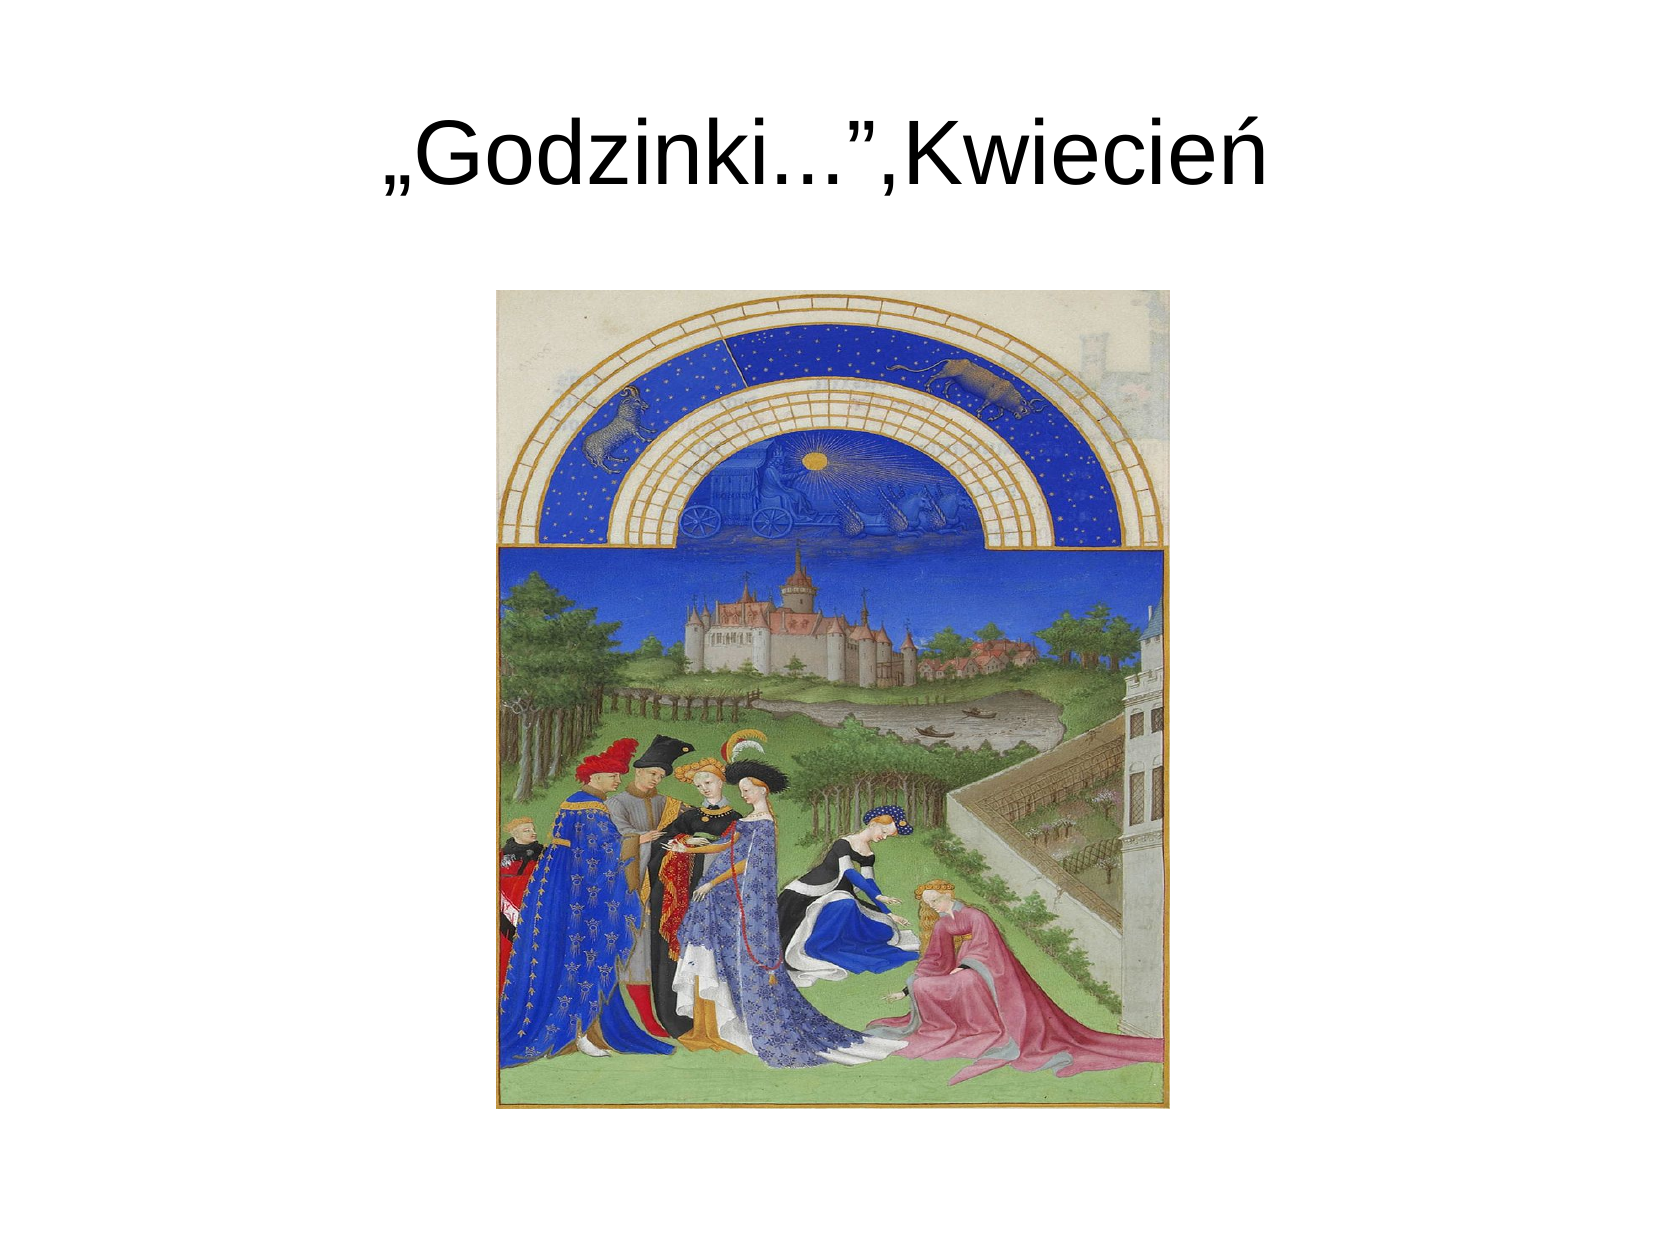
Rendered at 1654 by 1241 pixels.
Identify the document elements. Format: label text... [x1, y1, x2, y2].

picture [496, 290, 1170, 1109]
title „Godzinki...”,Kwiecień [82, 49, 1571, 257]
